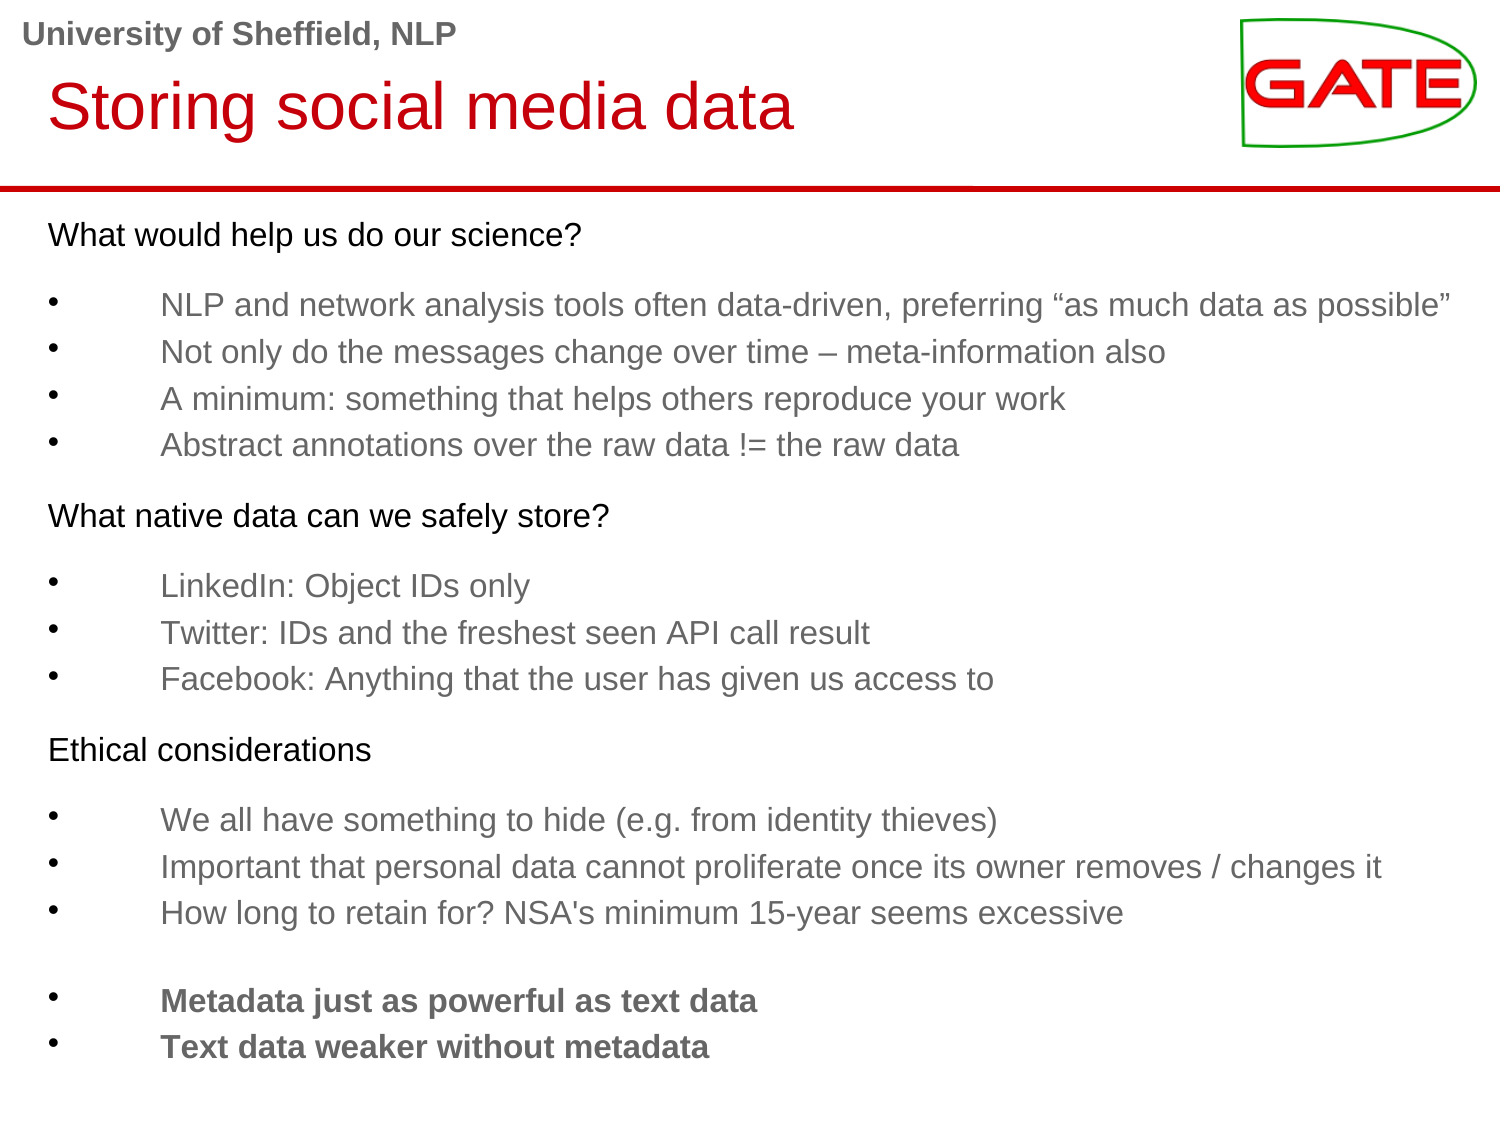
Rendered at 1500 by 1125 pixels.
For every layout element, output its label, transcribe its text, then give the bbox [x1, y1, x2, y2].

text_box What would help us do our science? NLP and network analysis tools often data-driven, preferring “as much data as possible” Not only do the messages change over time – meta-information also A minimum: something that helps others reproduce your work Abstract annotations over the raw data != the raw data What native data can we safely store? LinkedIn: Object IDs only Twitter: IDs and the freshest seen API call result Facebook: Anything that the user has given us access to Ethical considerations We all have something to hide (e.g. from identity thieves) Important that personal data cannot proliferate once its owner removes / changes it How long to retain for? NSA's minimum 15-year seems excessive Metadata just as powerful as text data Text data weaker without metadata [47, 212, 1500, 1064]
text_box Storing social media dataD [47, 47, 1267, 168]
picture [1240, 18, 1477, 148]
